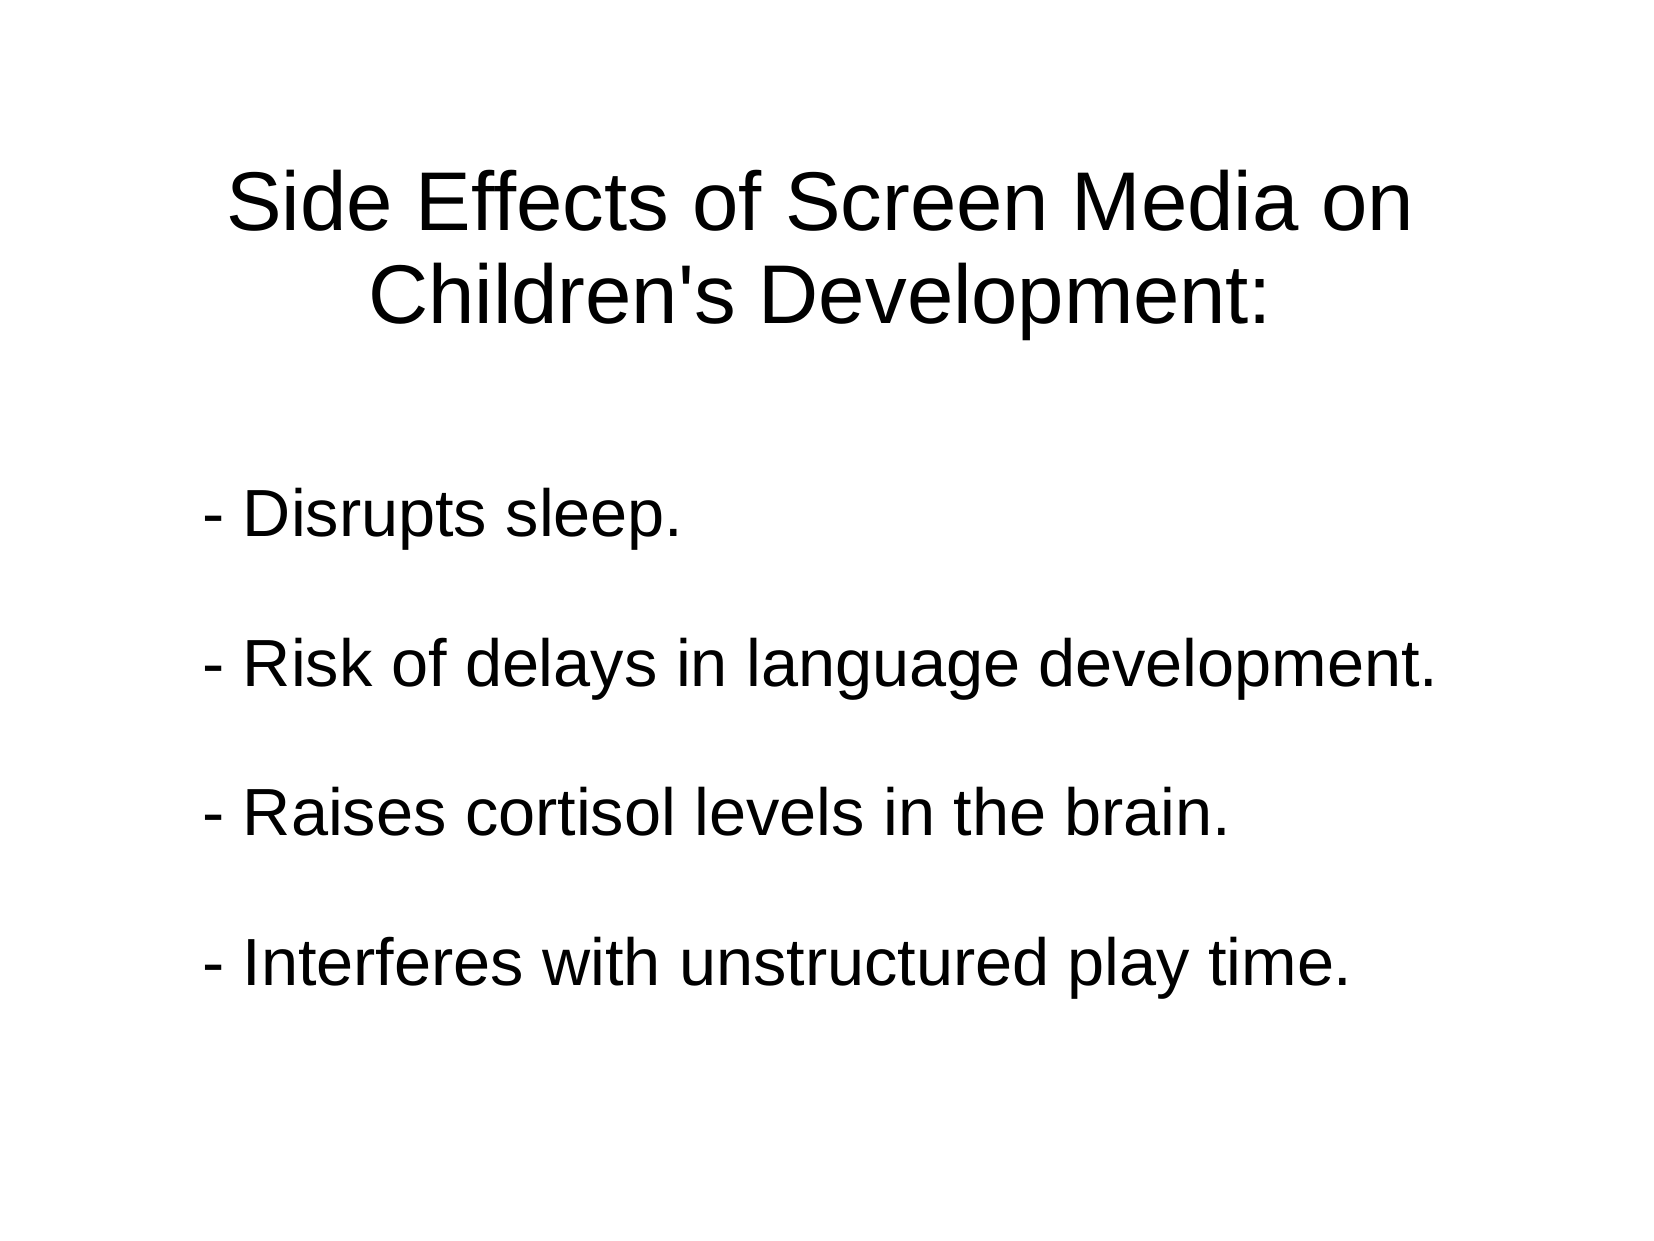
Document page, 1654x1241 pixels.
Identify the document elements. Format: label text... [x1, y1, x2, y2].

text_box Side Effects of Screen Media on Children's Development: - Disrupts sleep. - Risk of delays in language development. - Raises cortisol levels in the brain. - Interferes with unstructured play time. [187, 147, 1538, 1008]
